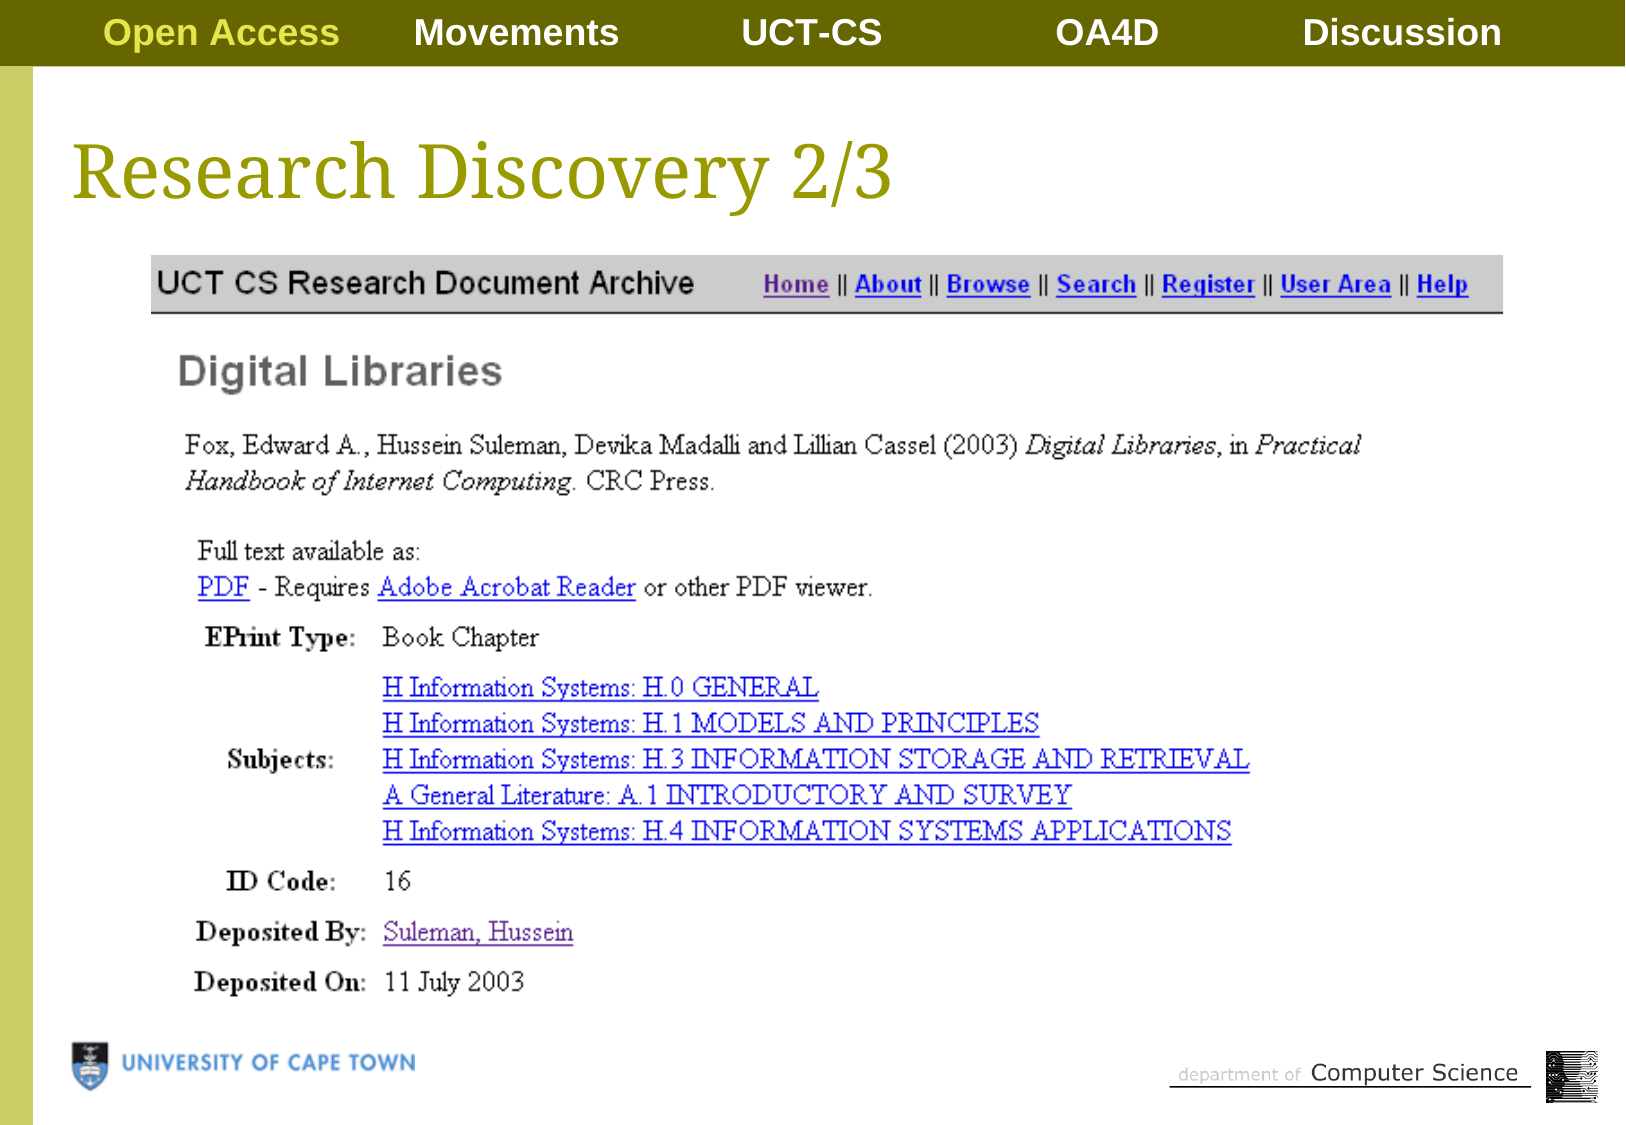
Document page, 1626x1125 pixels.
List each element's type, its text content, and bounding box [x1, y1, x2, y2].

picture [151, 255, 1504, 1021]
picture [1169, 1043, 1532, 1091]
picture [1546, 1051, 1598, 1103]
title Research Discovery 2/3 [56, 86, 1543, 229]
text_box Open Access Movements UCT-CS OA4D Discussion [29, 0, 1595, 60]
picture [61, 1024, 415, 1103]
